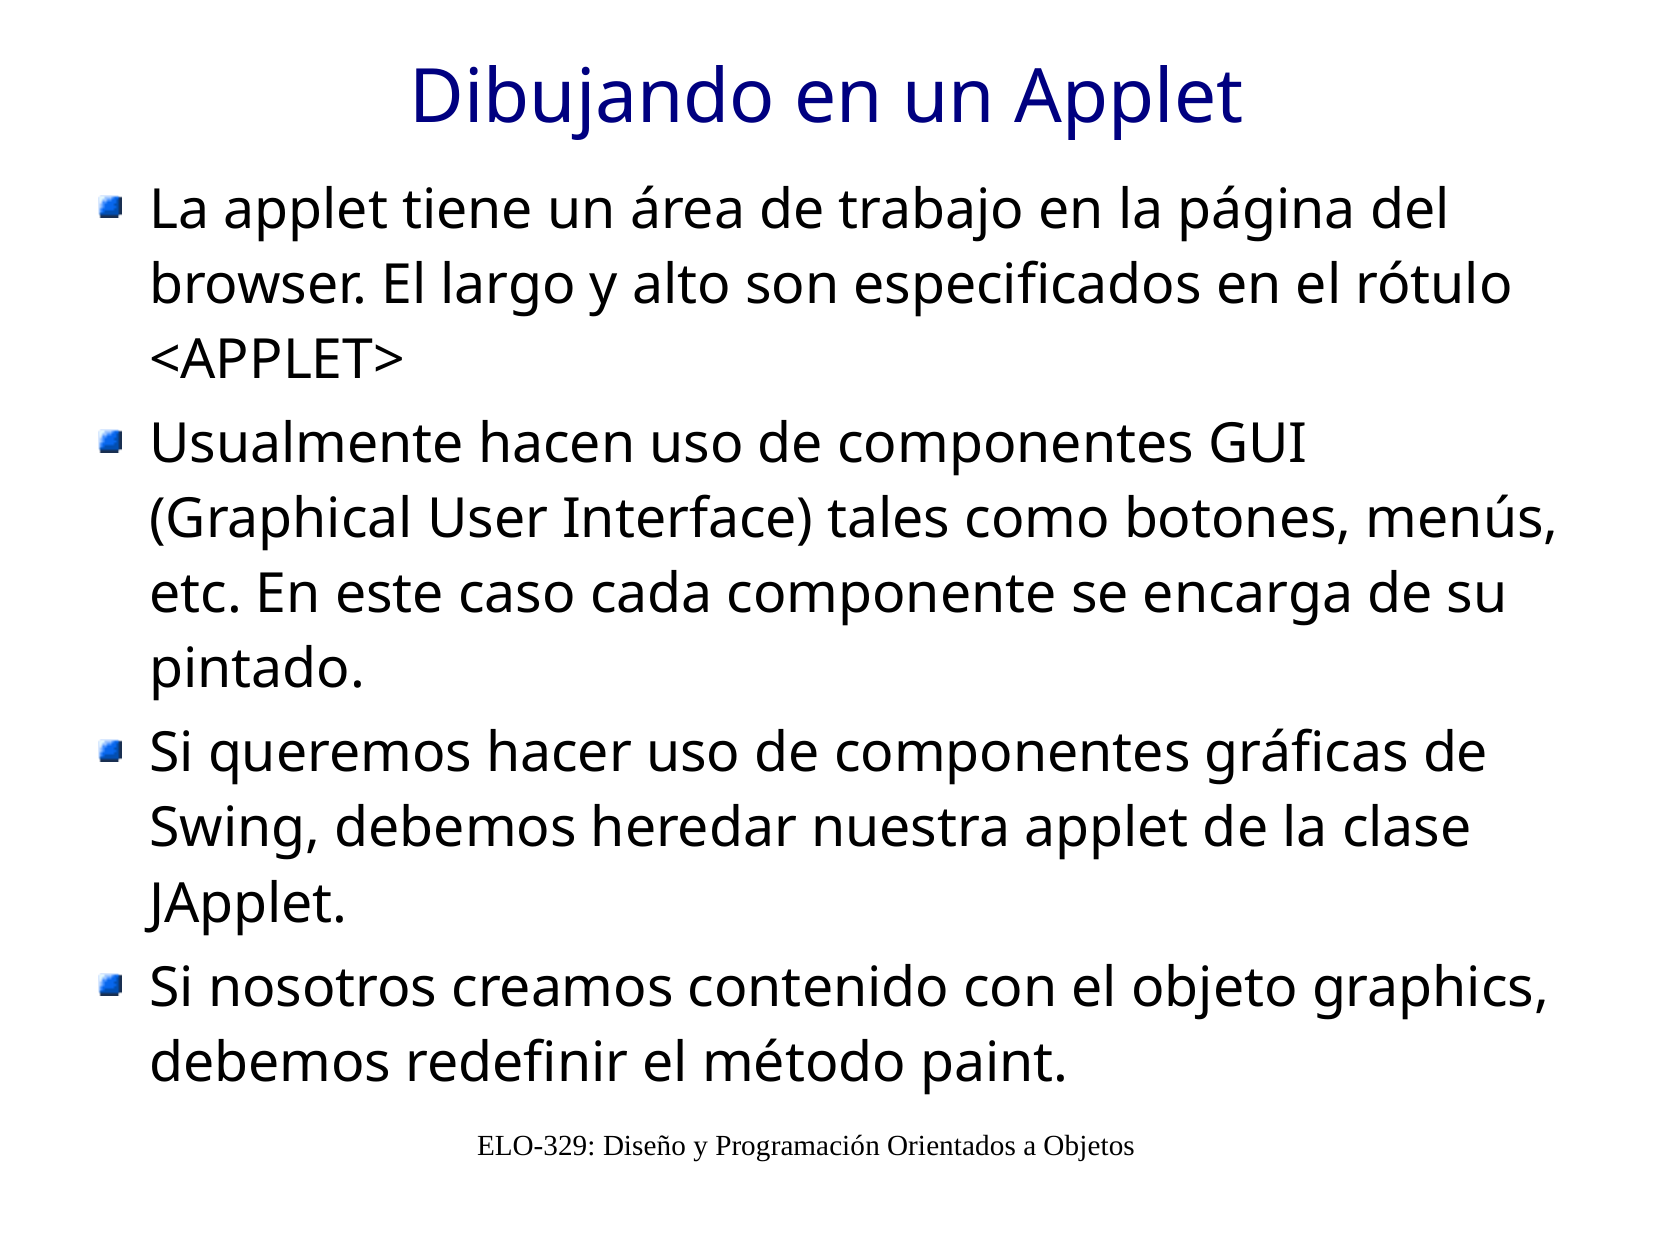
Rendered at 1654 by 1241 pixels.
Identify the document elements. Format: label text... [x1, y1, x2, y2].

title Dibujando en un Applet [82, 43, 1571, 145]
list La applet tiene un área de trabajo en la página del browser. El largo y alto son especificados en el rótulo <APPLET> Usualmente hacen uso de componentes GUI (Graphical User Interface) tales como botones, menús, etc. En este caso cada componente se encarga de su pintado. Si queremos hacer uso de componentes gráficas de Swing, debemos heredar nuestra applet de la clase JApplet. Si nosotros creamos contenido con el objeto graphics, debemos redefinir el método paint. [81, 169, 1571, 1099]
